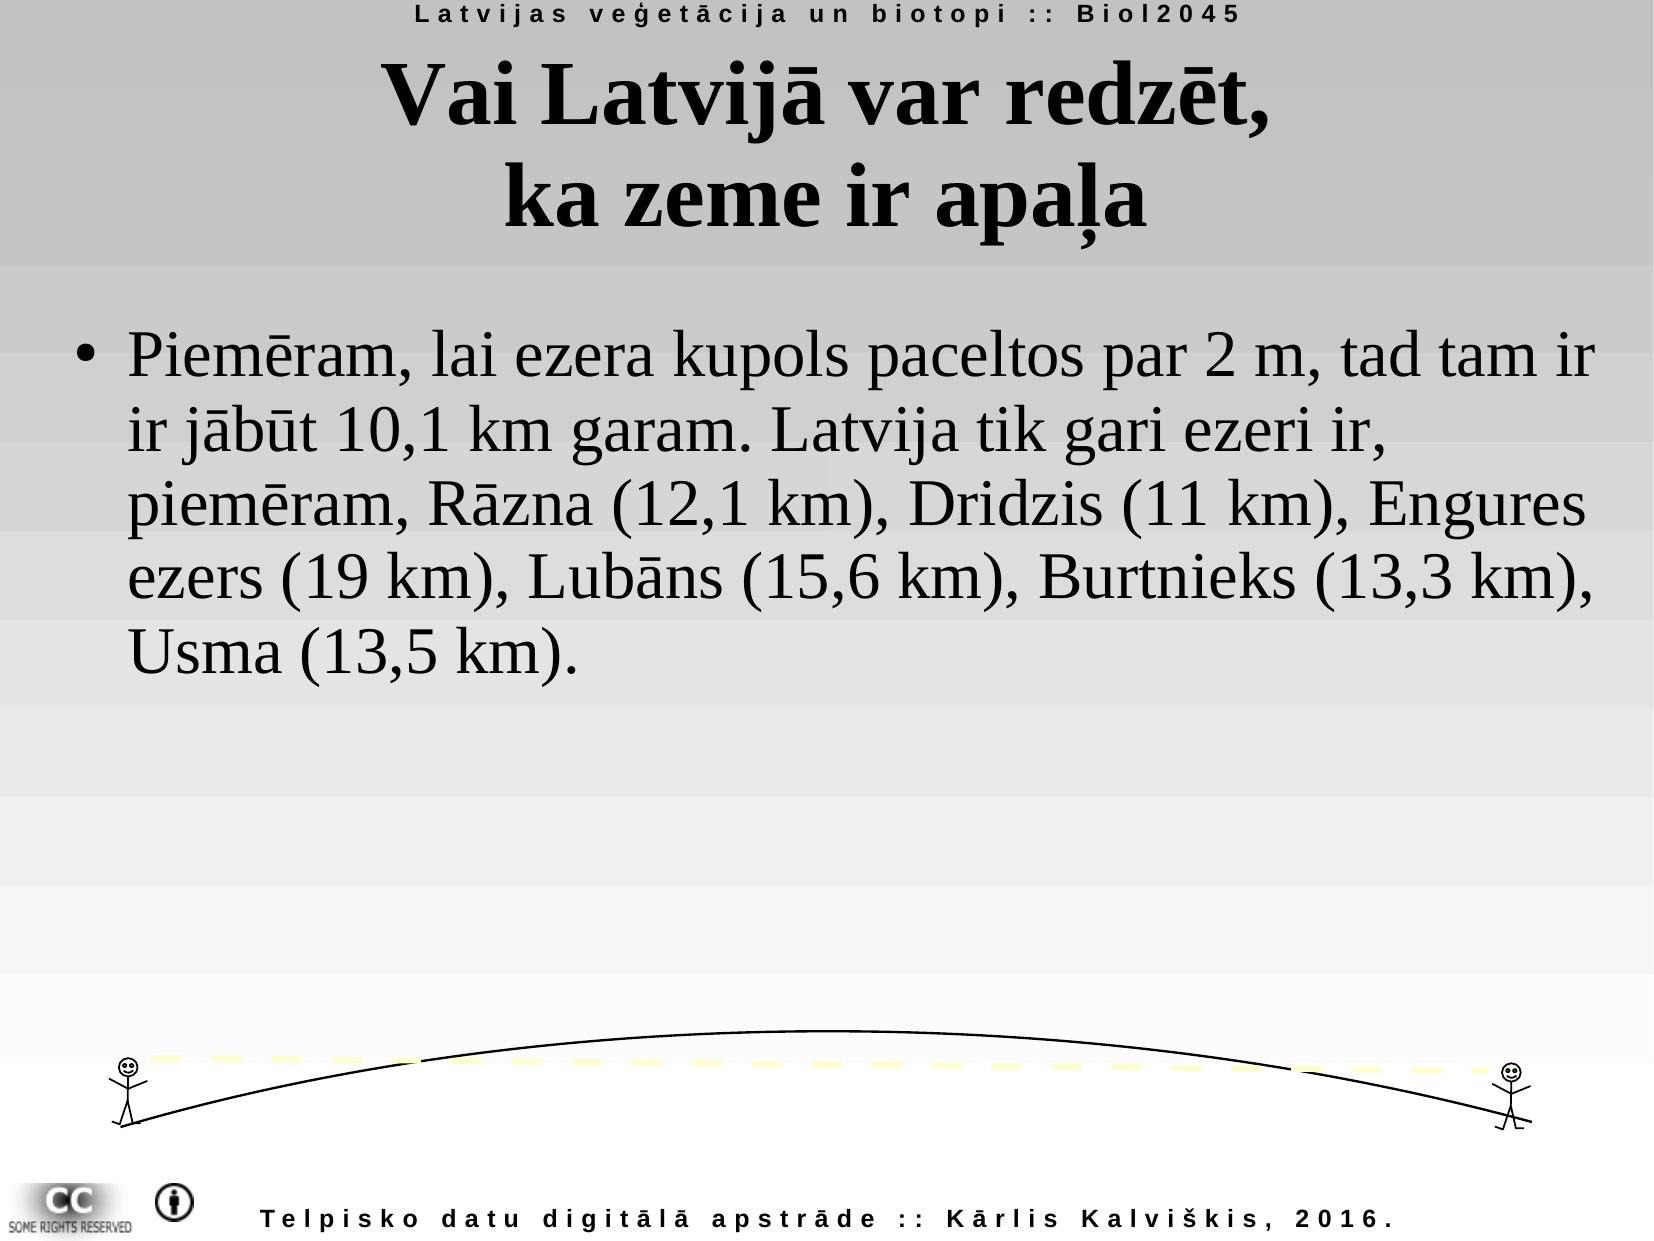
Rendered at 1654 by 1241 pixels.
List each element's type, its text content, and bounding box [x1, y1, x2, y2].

title Vai Latvijā var redzēt, ka zeme ir apaļa [0, 1, 1654, 287]
picture [0, 287, 1654, 1241]
list Piemēram, lai ezera kupols paceltos par 2 m, tad tam ir ir jābūt 10,1 km garam. Latvija tik gari ezeri ir, piemēram, Rāzna (12,1 km), Dridzis (11 km), Engures ezers (19 km), Lubāns (15,6 km), Burtnieks (13,3 km), Usma (13,5 km). [56, 317, 1600, 1175]
